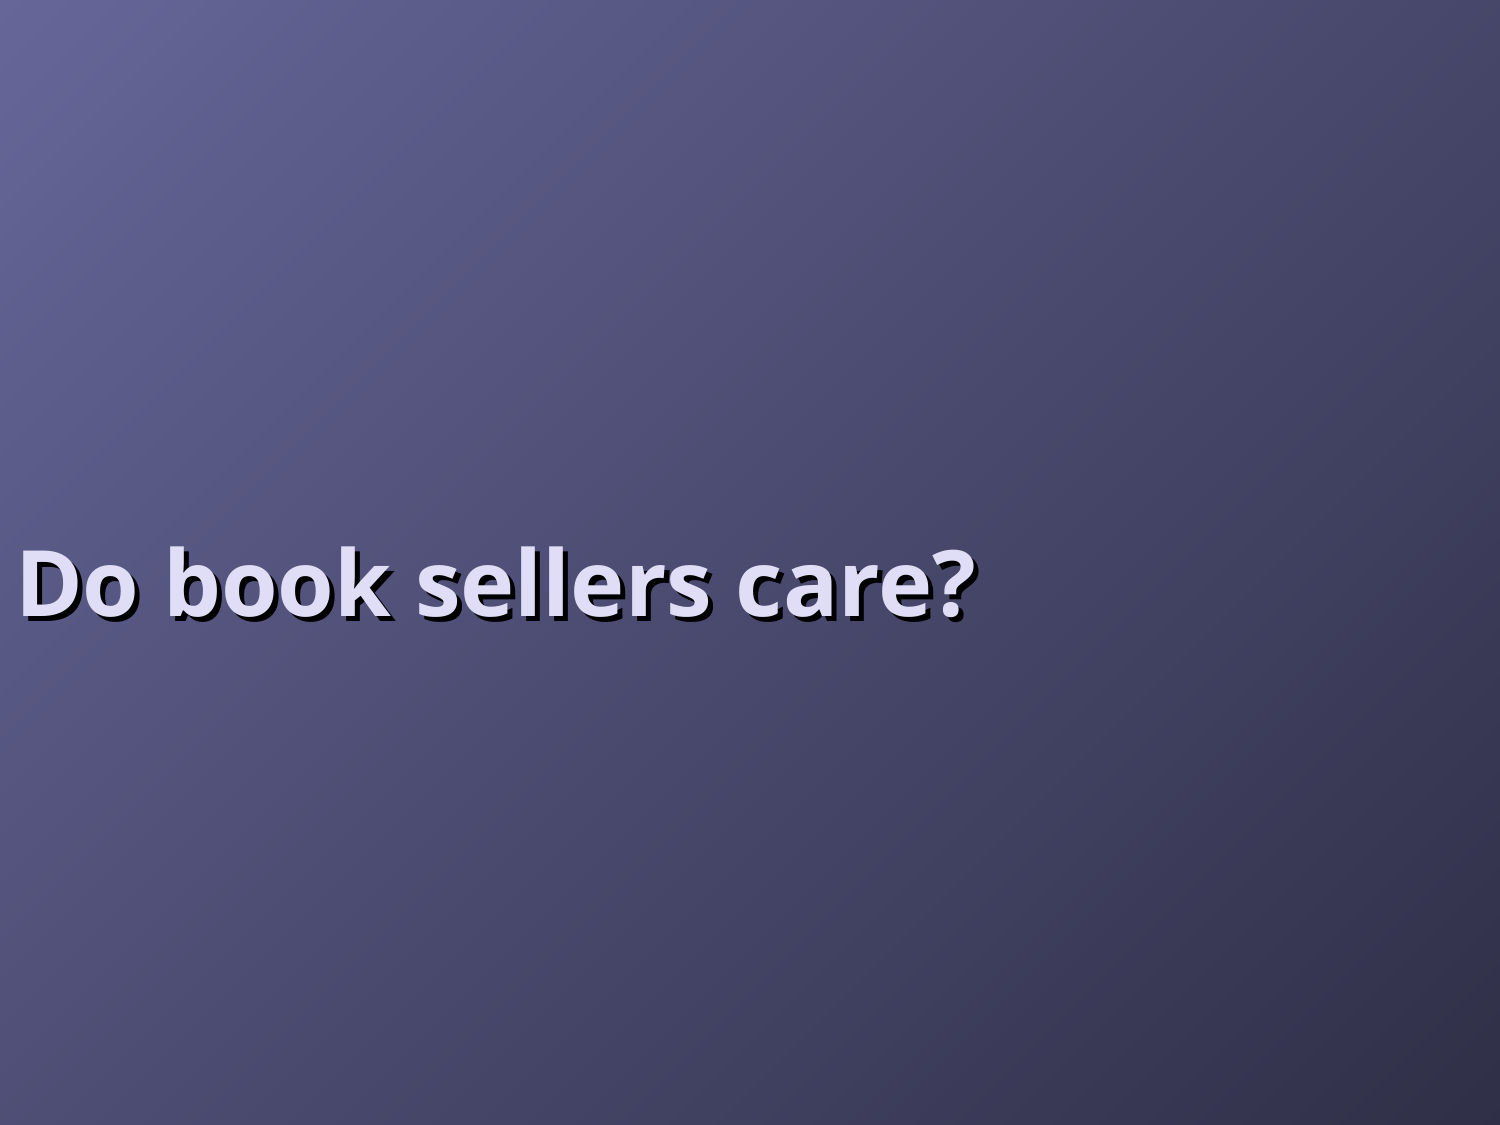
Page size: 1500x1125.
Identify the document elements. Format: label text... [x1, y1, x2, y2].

title Do book sellers care? [0, 487, 1500, 676]
